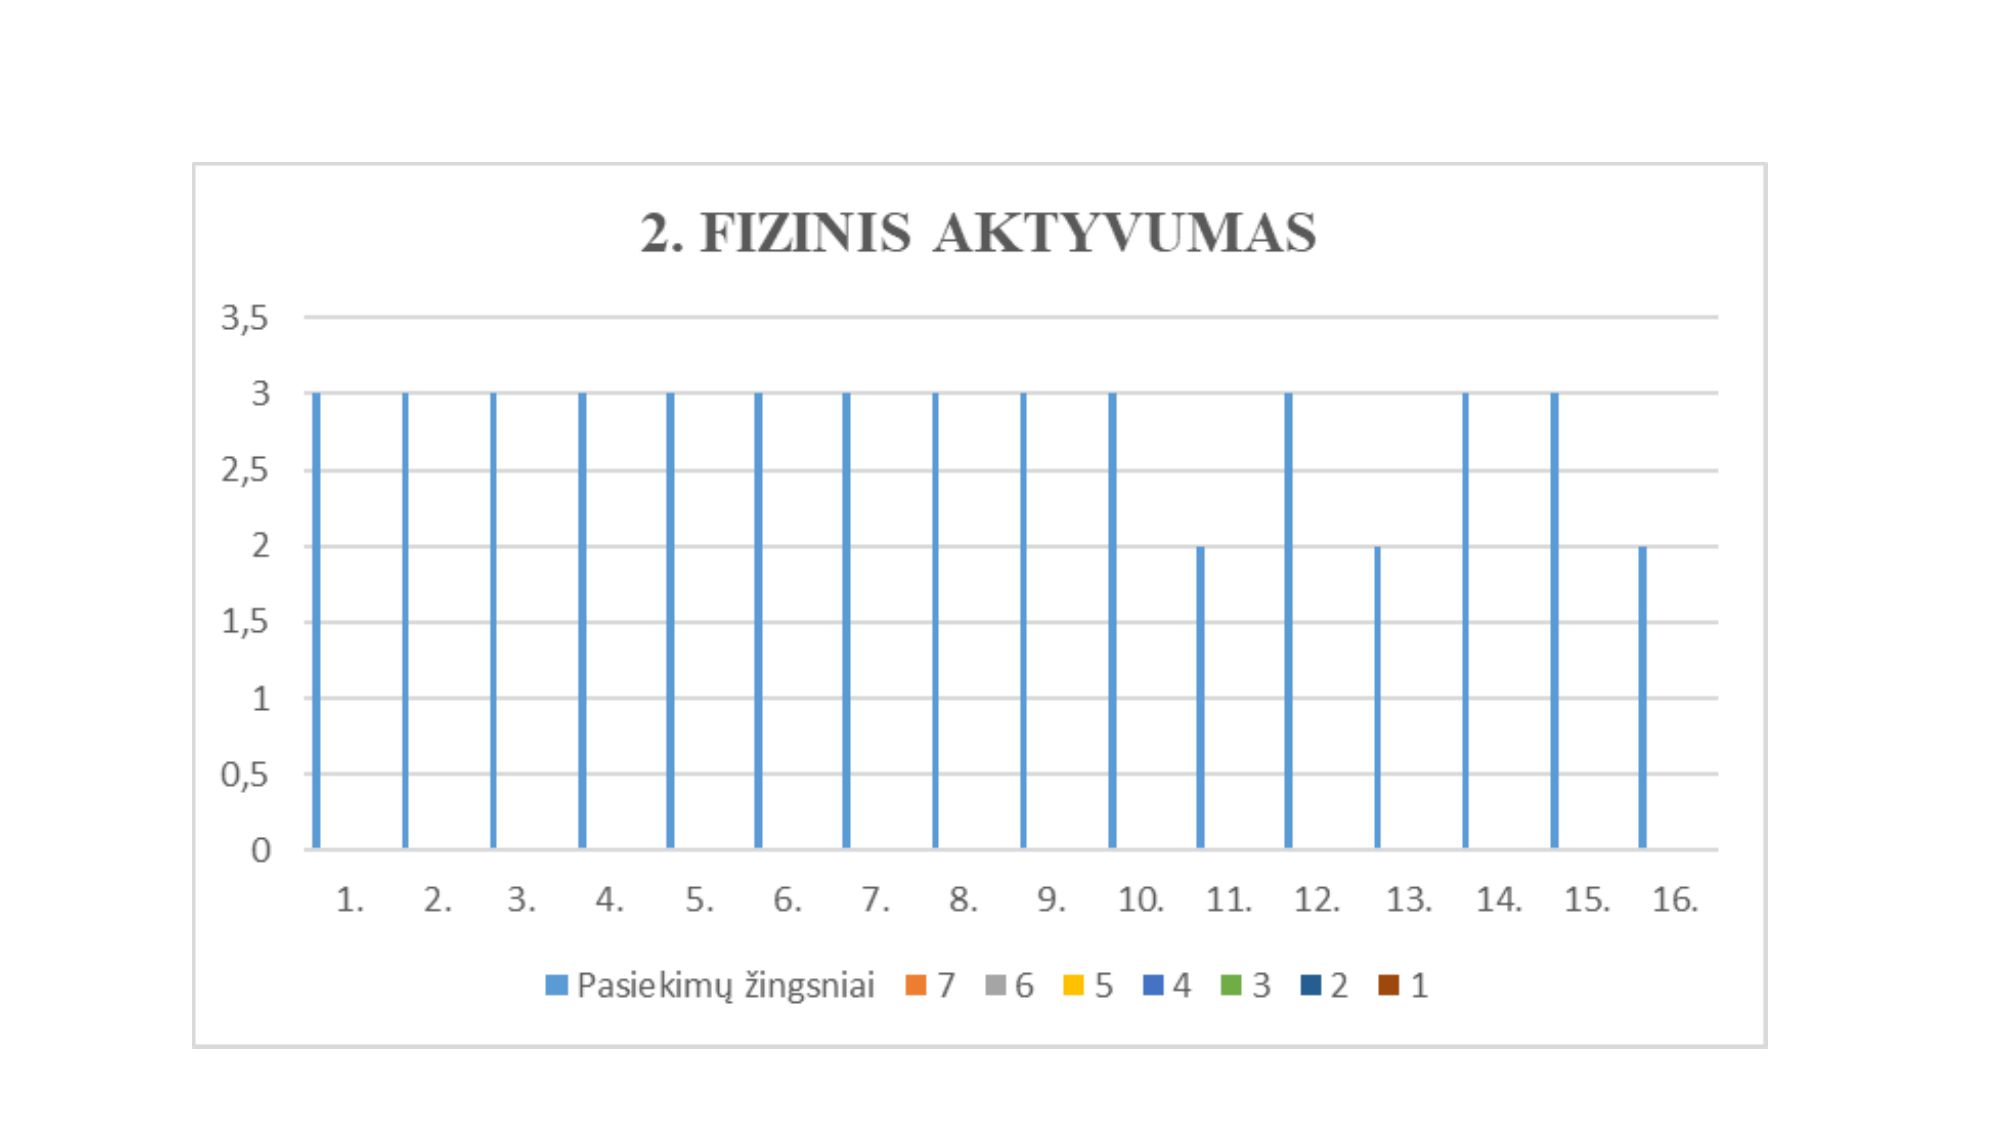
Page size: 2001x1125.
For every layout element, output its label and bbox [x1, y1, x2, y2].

picture [192, 162, 1768, 1049]
